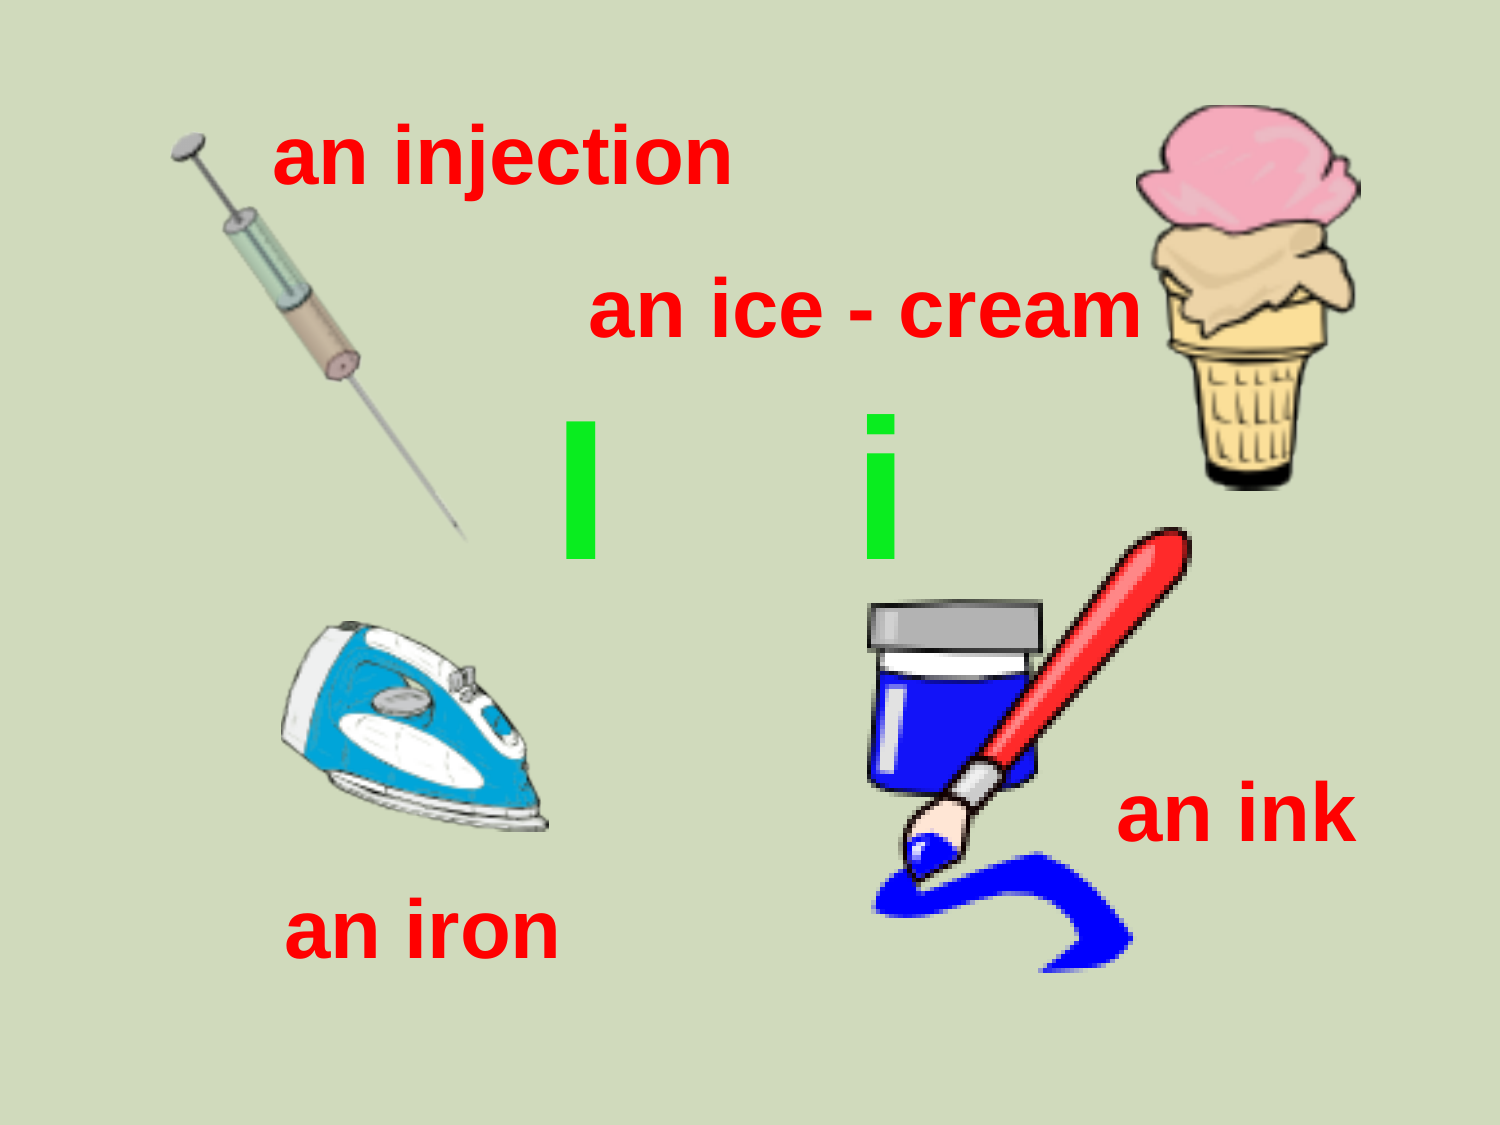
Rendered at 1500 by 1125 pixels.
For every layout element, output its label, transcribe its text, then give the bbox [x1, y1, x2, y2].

text_box an ink [1101, 750, 1407, 866]
picture [867, 527, 1192, 973]
picture [117, 128, 522, 544]
text_box an injection [257, 93, 786, 210]
text_box an iron [269, 867, 762, 983]
picture [1136, 105, 1361, 491]
picture [281, 621, 549, 833]
text_box I i [539, 351, 1290, 607]
text_box an ice - cream [574, 246, 1254, 362]
